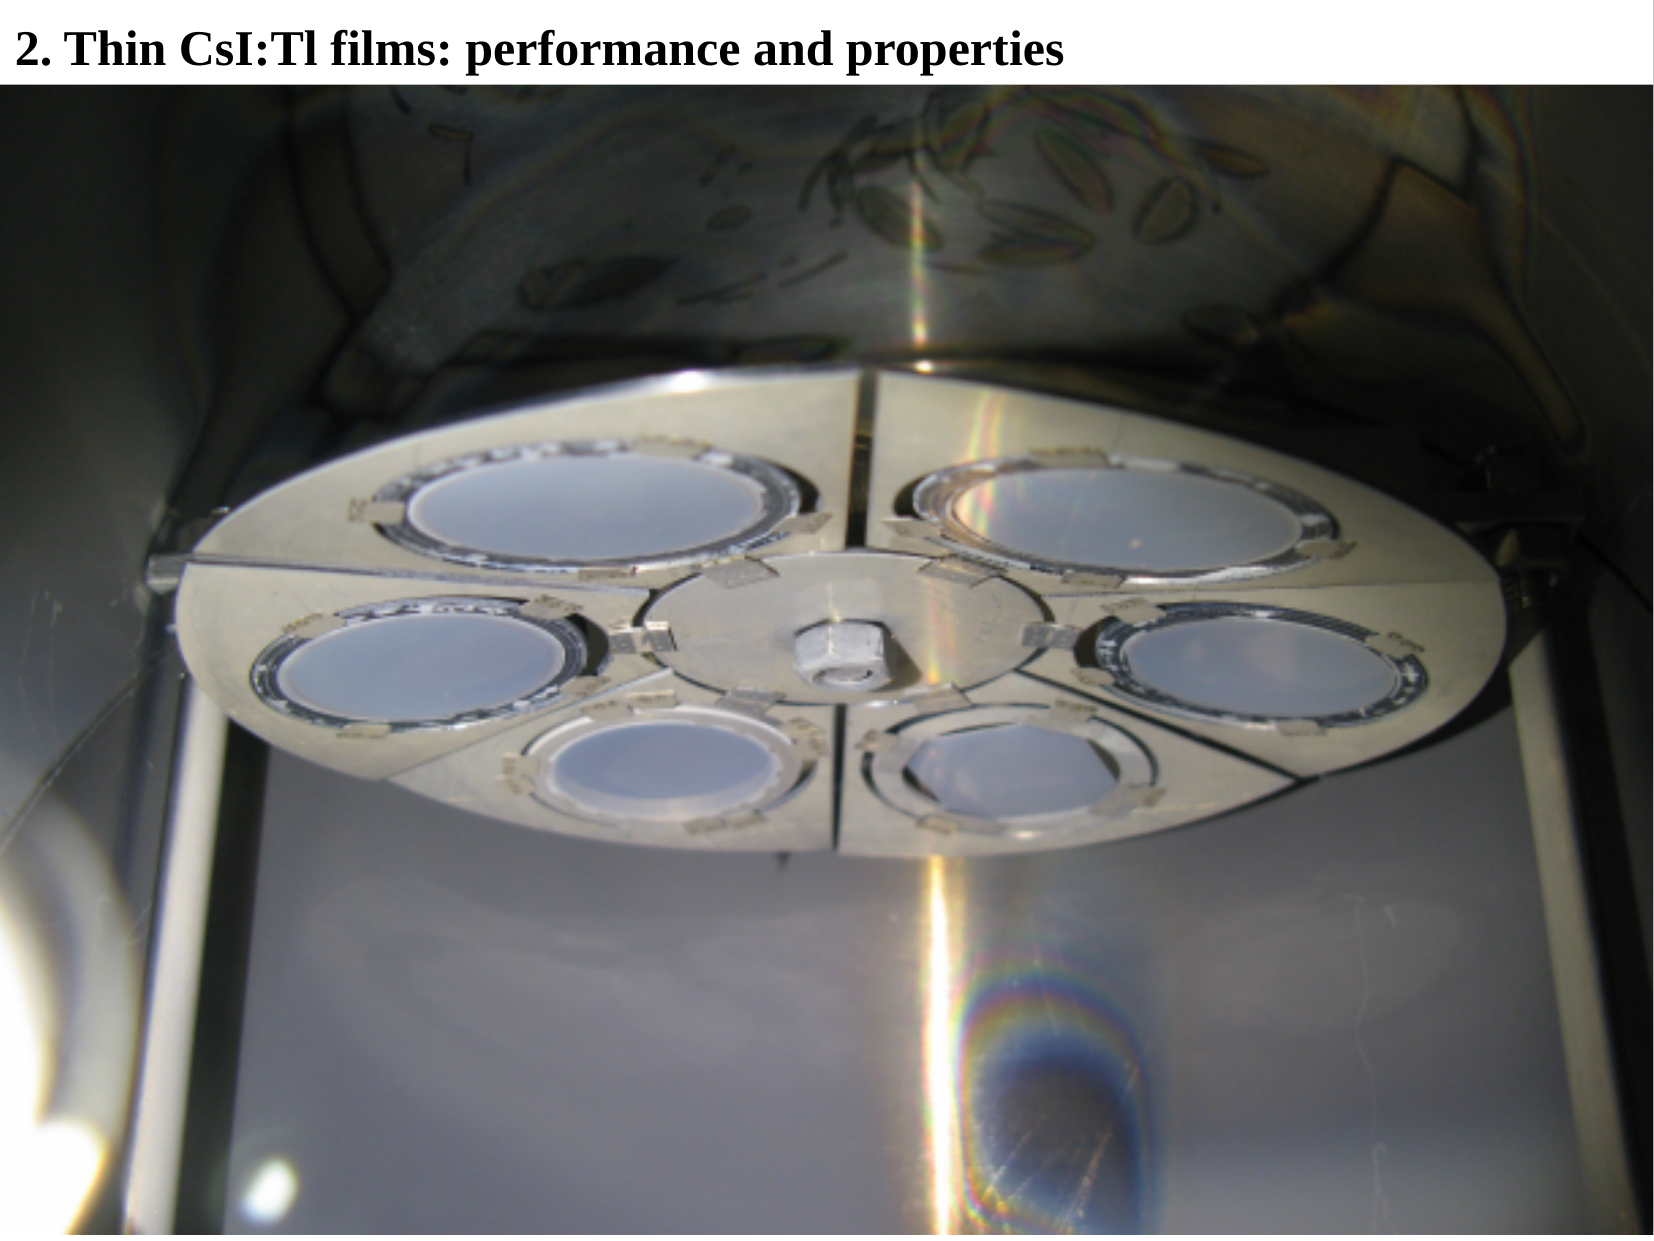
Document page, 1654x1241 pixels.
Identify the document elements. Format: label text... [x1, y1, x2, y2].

text_box 2. Thin CsI:Tl films: performance and properties [0, 0, 1654, 85]
picture [0, 85, 1654, 1235]
